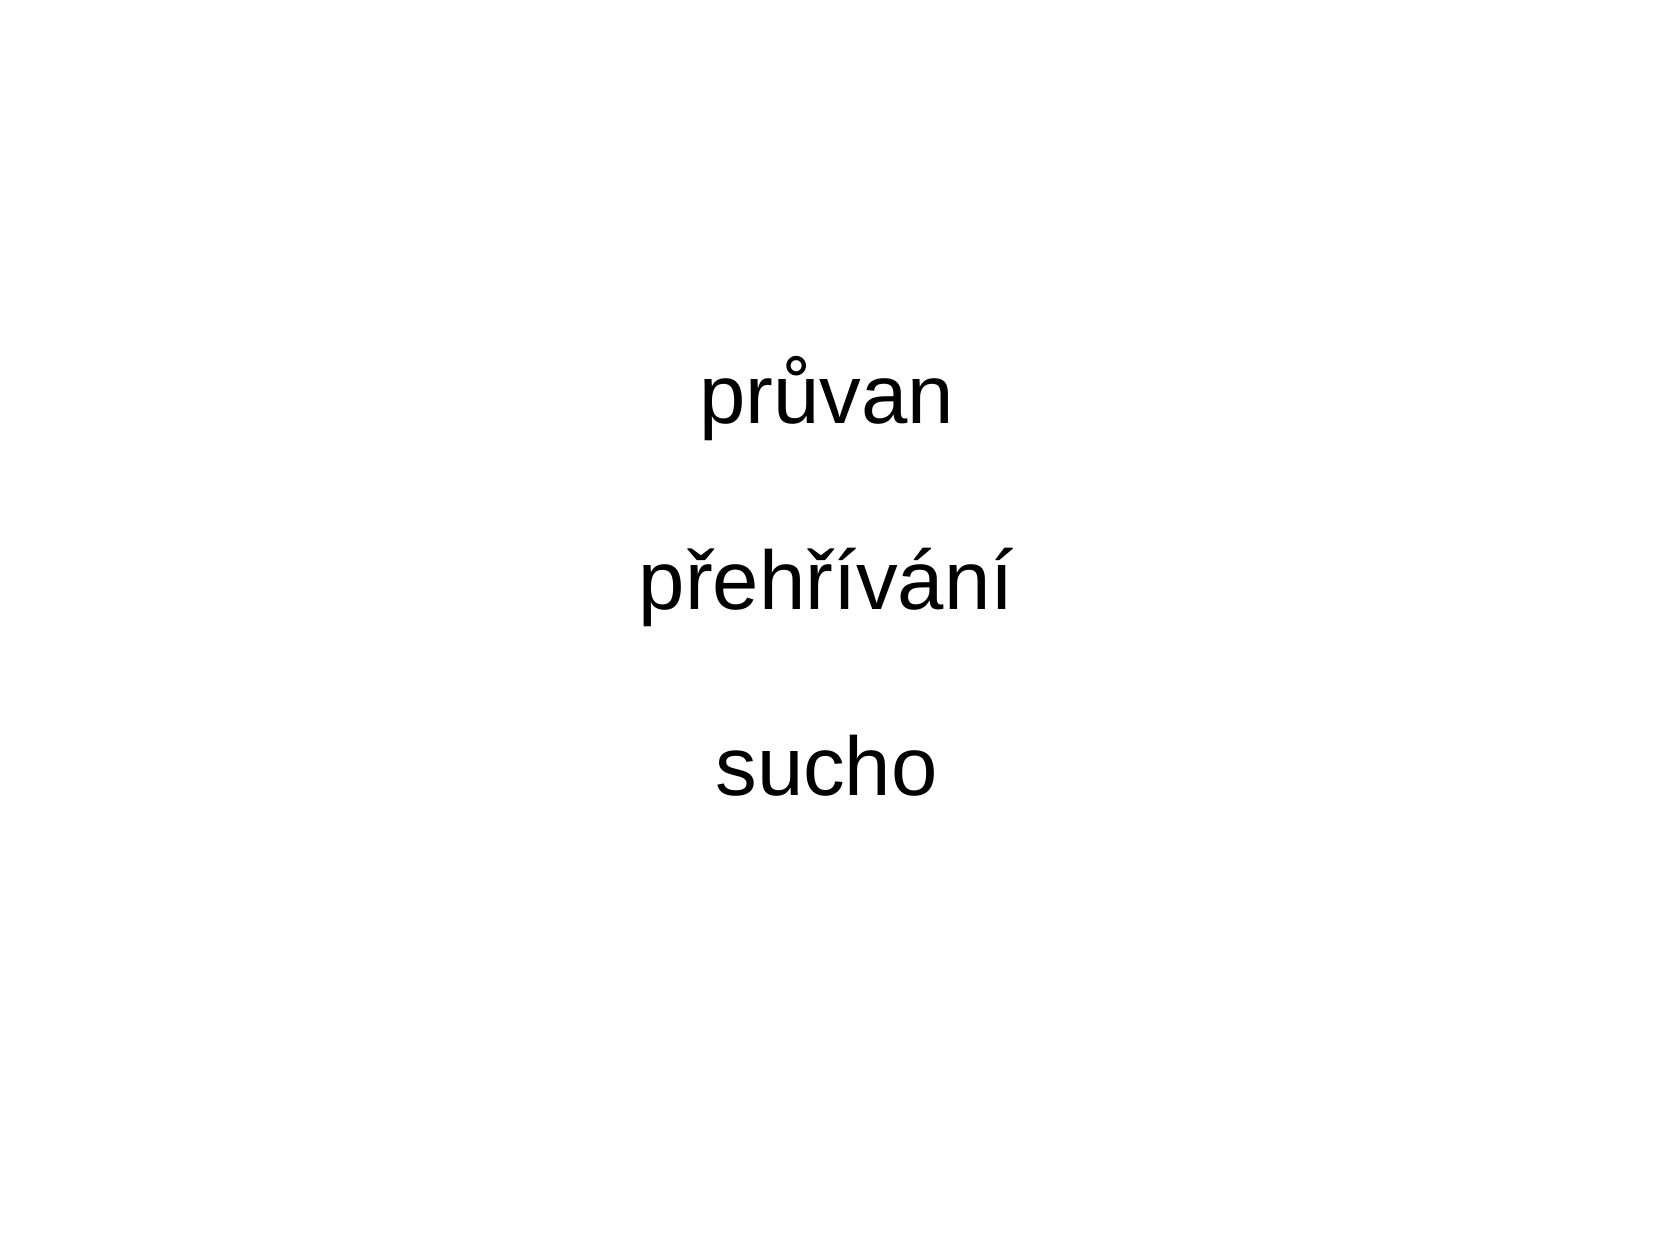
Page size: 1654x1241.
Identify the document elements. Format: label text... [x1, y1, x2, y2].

text_box průvan přehřívání sucho [82, 56, 1571, 1102]
